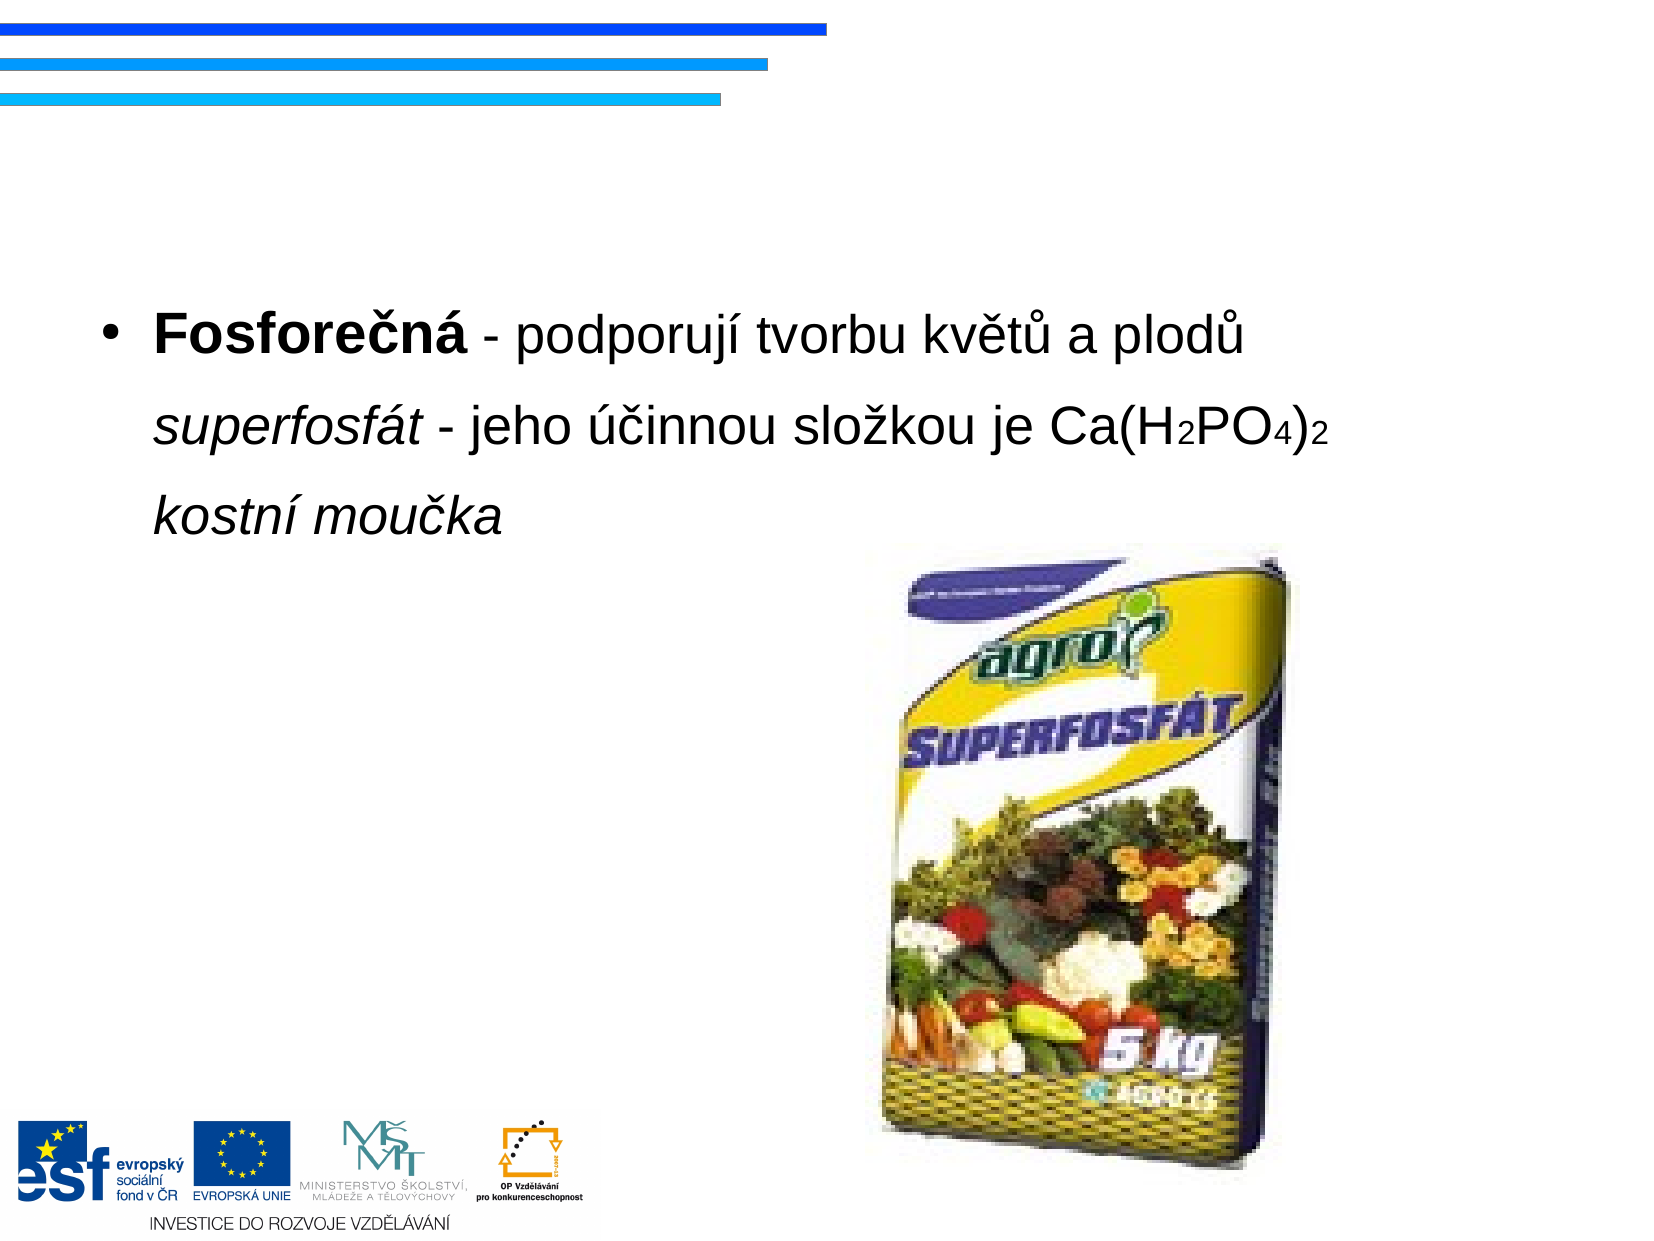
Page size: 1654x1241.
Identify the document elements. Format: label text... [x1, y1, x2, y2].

picture [865, 543, 1300, 1186]
list Fosforečná - podporují tvorbu květů a plodů superfosfát - jeho účinnou složkou je Ca(H2PO4)2 kostní moučka [82, 210, 1571, 1030]
text_box [0, 58, 768, 71]
picture [0, 1109, 601, 1241]
text_box [0, 23, 827, 36]
text_box [0, 93, 721, 106]
